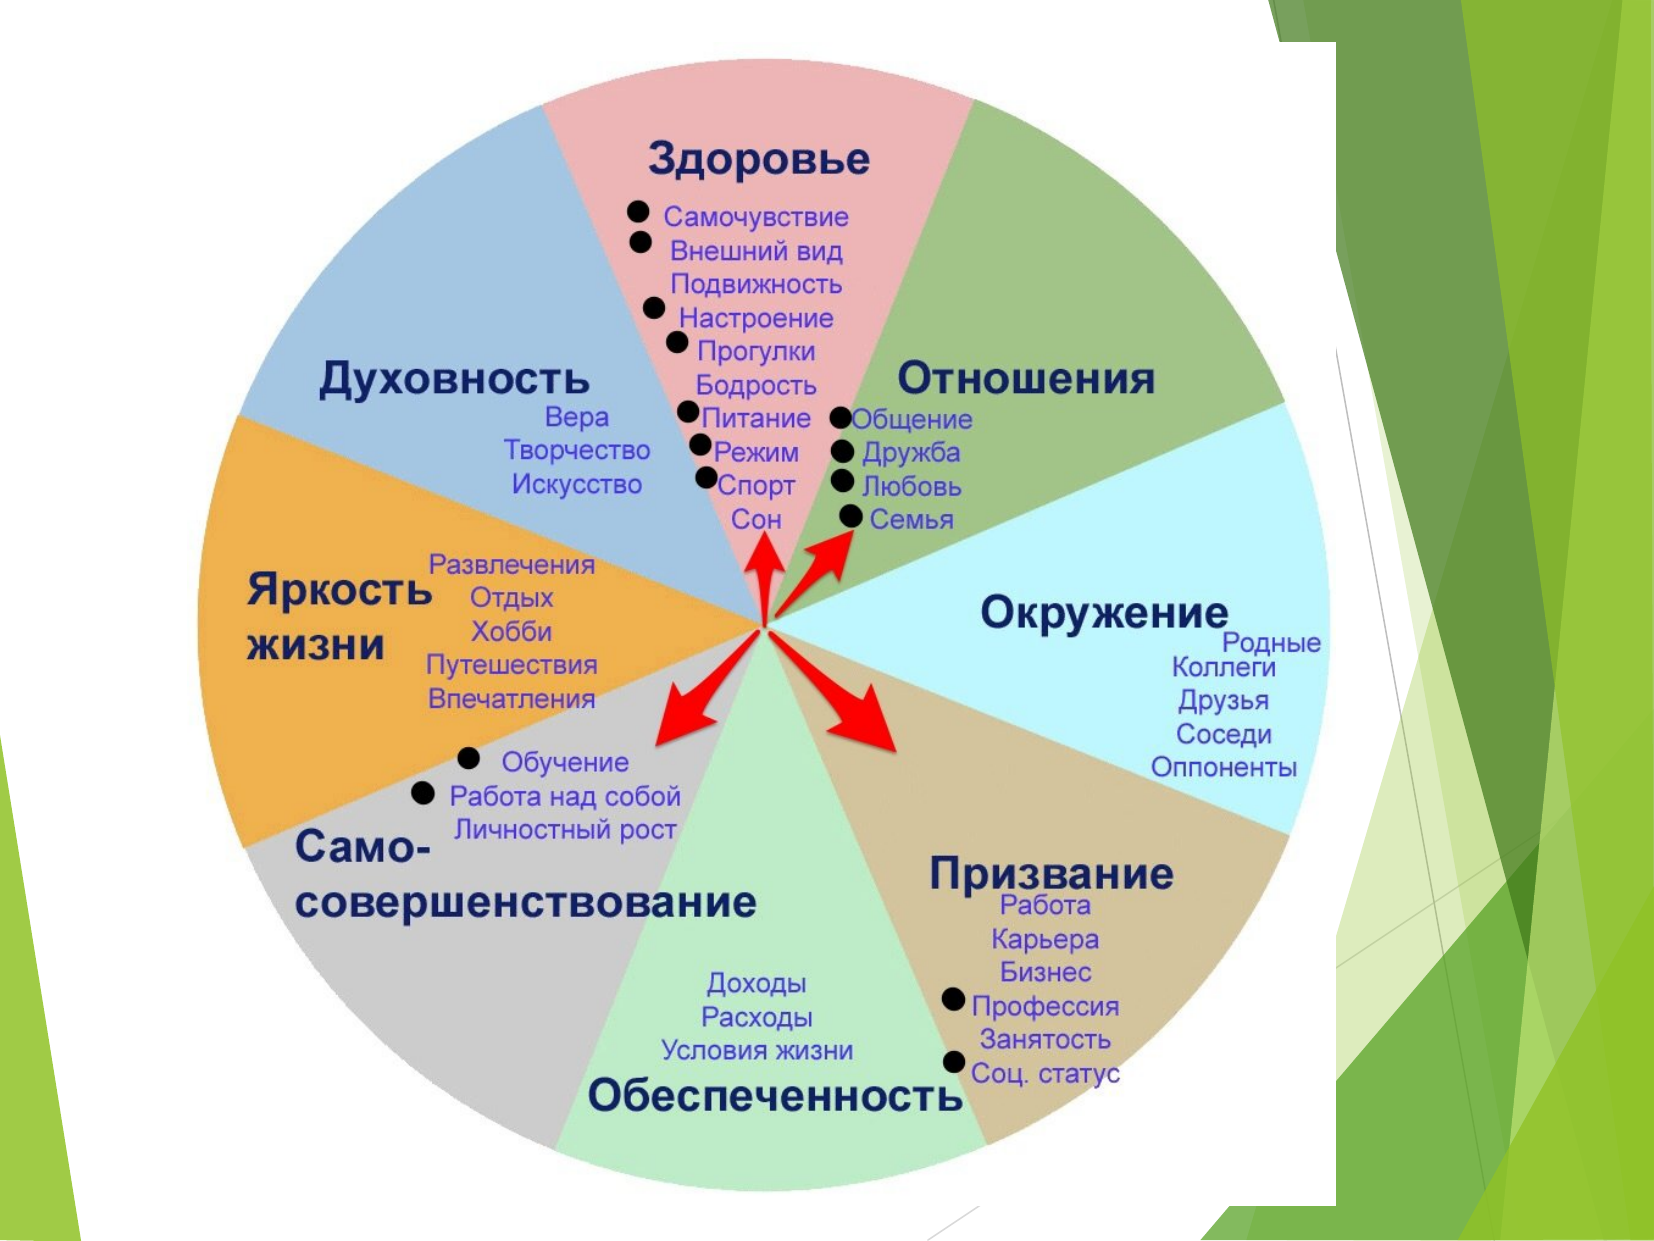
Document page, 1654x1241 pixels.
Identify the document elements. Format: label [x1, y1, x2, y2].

picture [187, 42, 1336, 1206]
